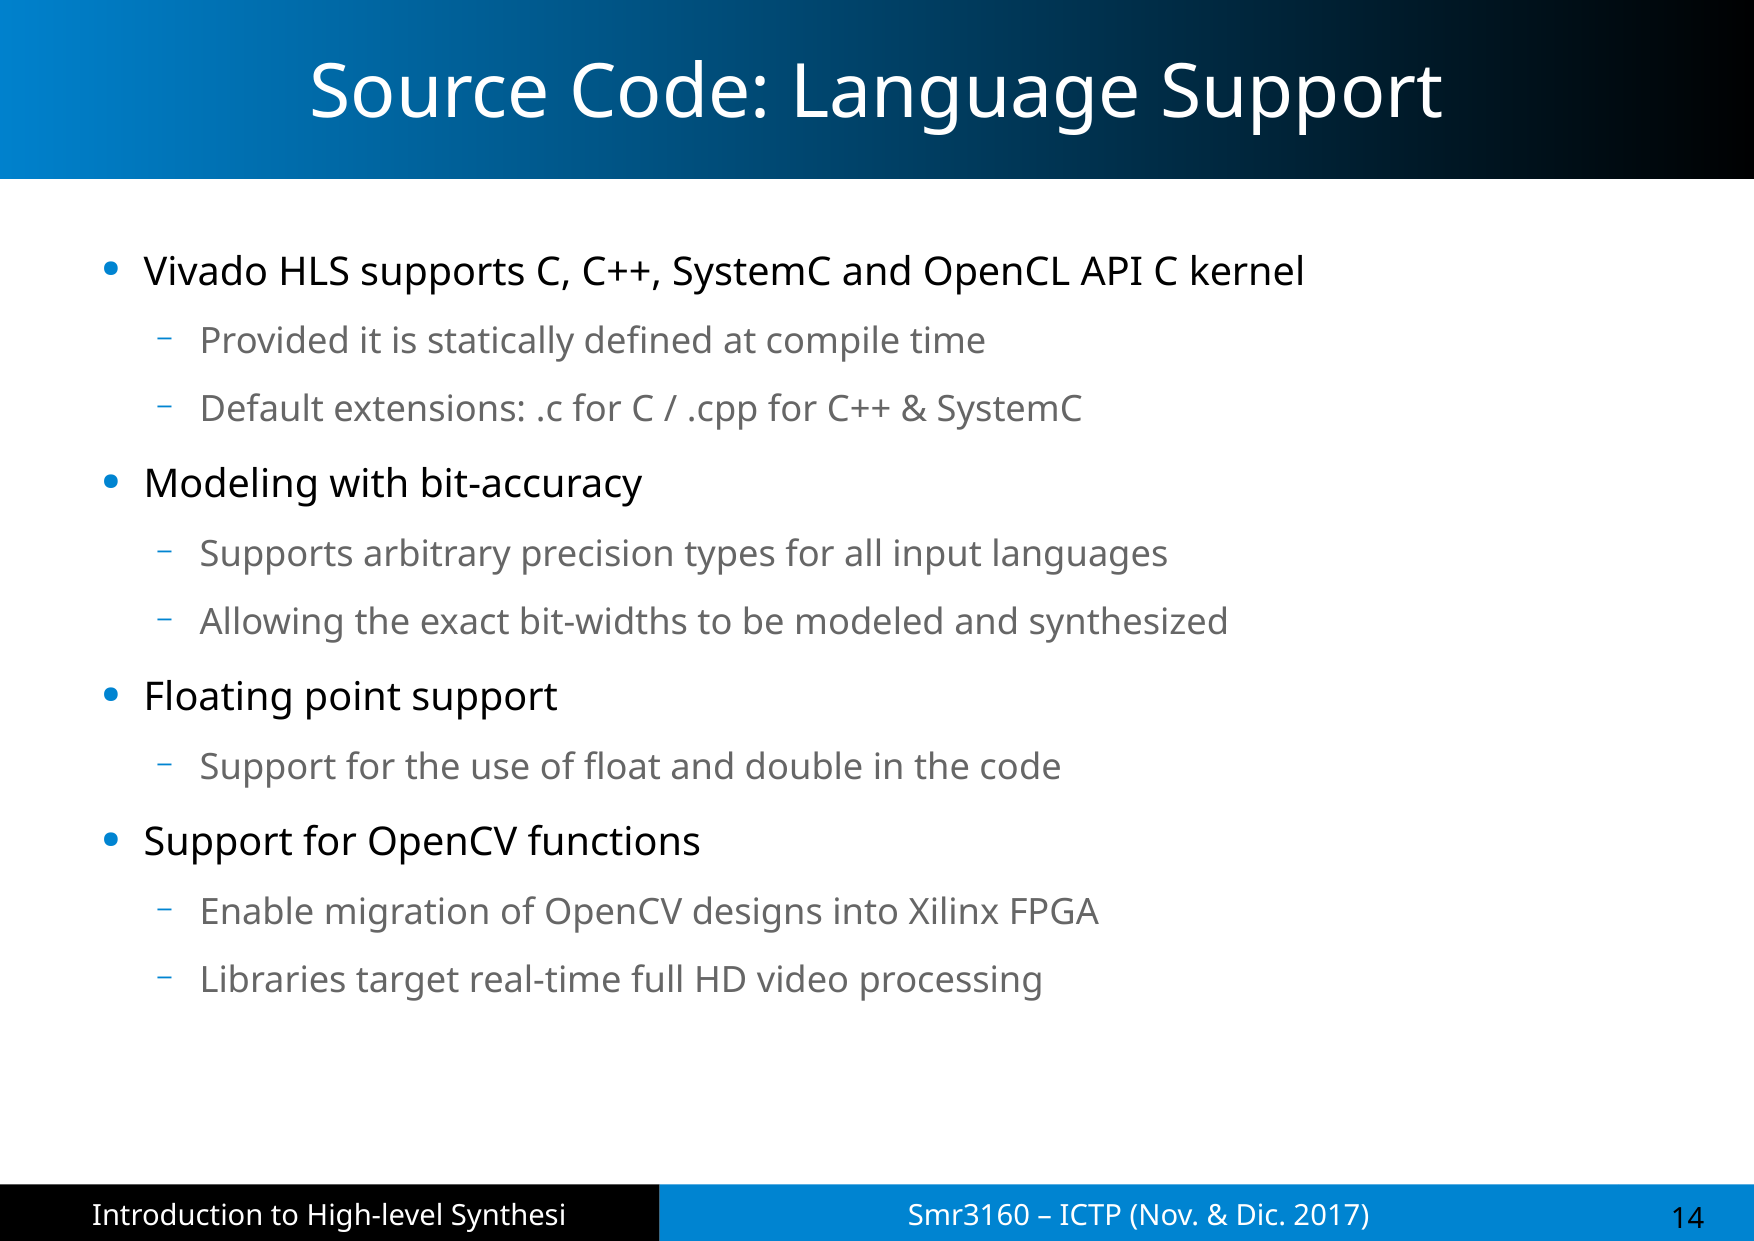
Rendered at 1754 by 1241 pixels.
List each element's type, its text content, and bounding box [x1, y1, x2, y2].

list Vivado HLS supports C, C++, SystemC and OpenCL API C kernel Provided it is statically defined at compile time Default extensions: .c for C / .cpp for C++ & SystemC Modeling with bit-accuracy Supports arbitrary precision types for all input languages Allowing the exact bit-widths to be modeled and synthesized Floating point support Support for the use of float and double in the code Support for OpenCV functions Enable migration of OpenCV designs into Xilinx FPGA Libraries target real-time full HD video processing [87, 242, 1667, 1010]
title Source Code: Language Support [87, 37, 1667, 139]
